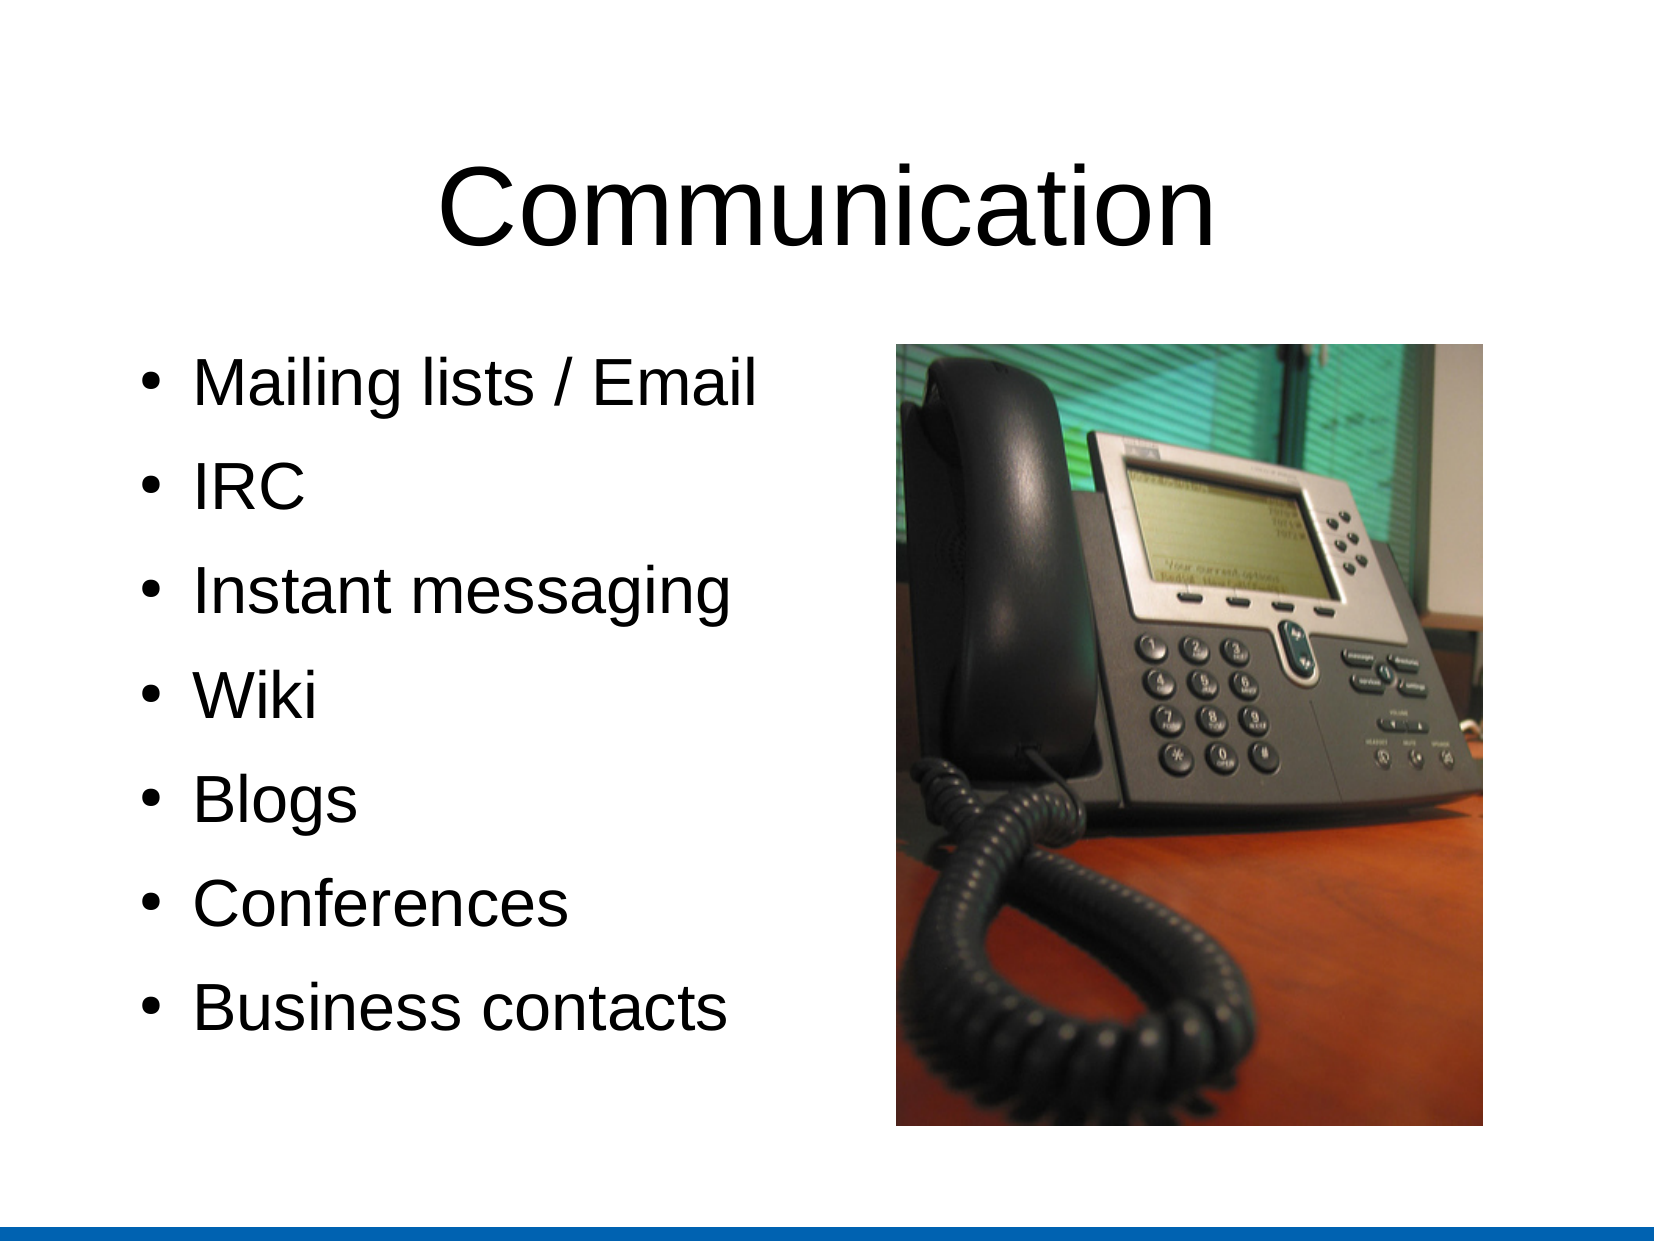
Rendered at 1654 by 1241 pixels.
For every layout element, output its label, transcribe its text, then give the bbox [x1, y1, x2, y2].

picture [896, 344, 1483, 1126]
list Mailing lists / Email IRC Instant messaging Wiki Blogs Conferences Business contacts [121, 344, 811, 1112]
title Communication [121, 110, 1534, 303]
